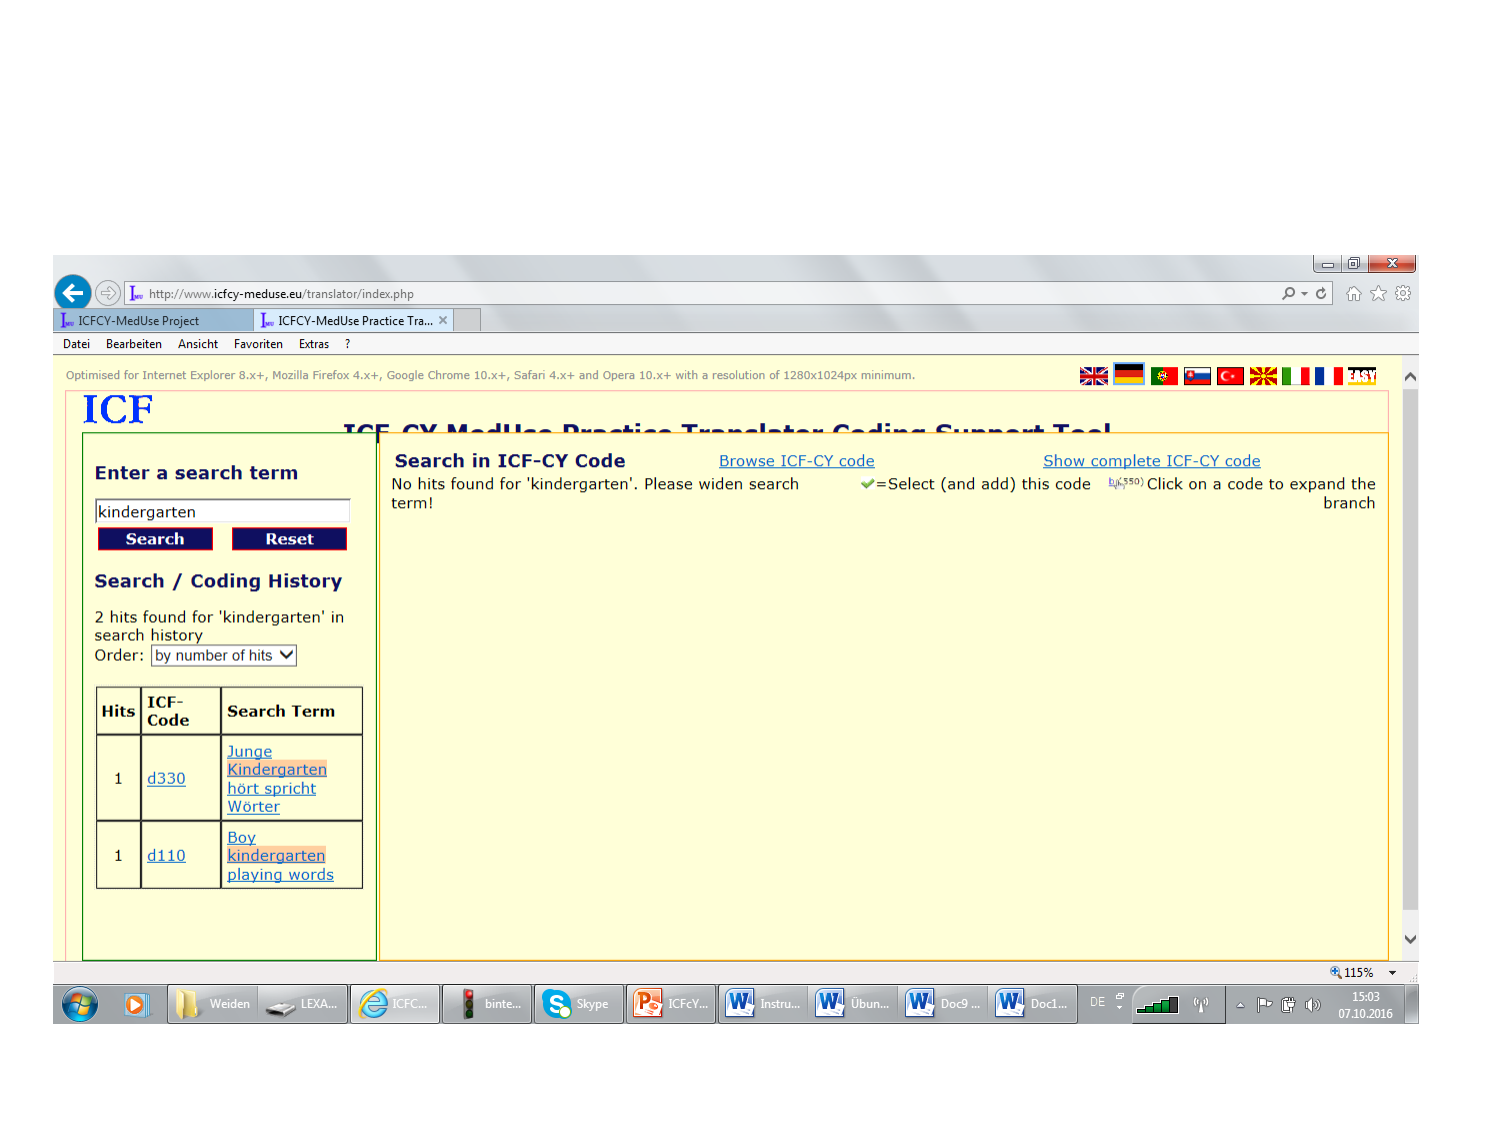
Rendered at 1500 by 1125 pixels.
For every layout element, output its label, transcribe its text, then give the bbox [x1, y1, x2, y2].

picture [53, 255, 1419, 1024]
list b) Lernen aus der Erfahrung anderer NutzerInnen [1419, 262, 1426, 1005]
